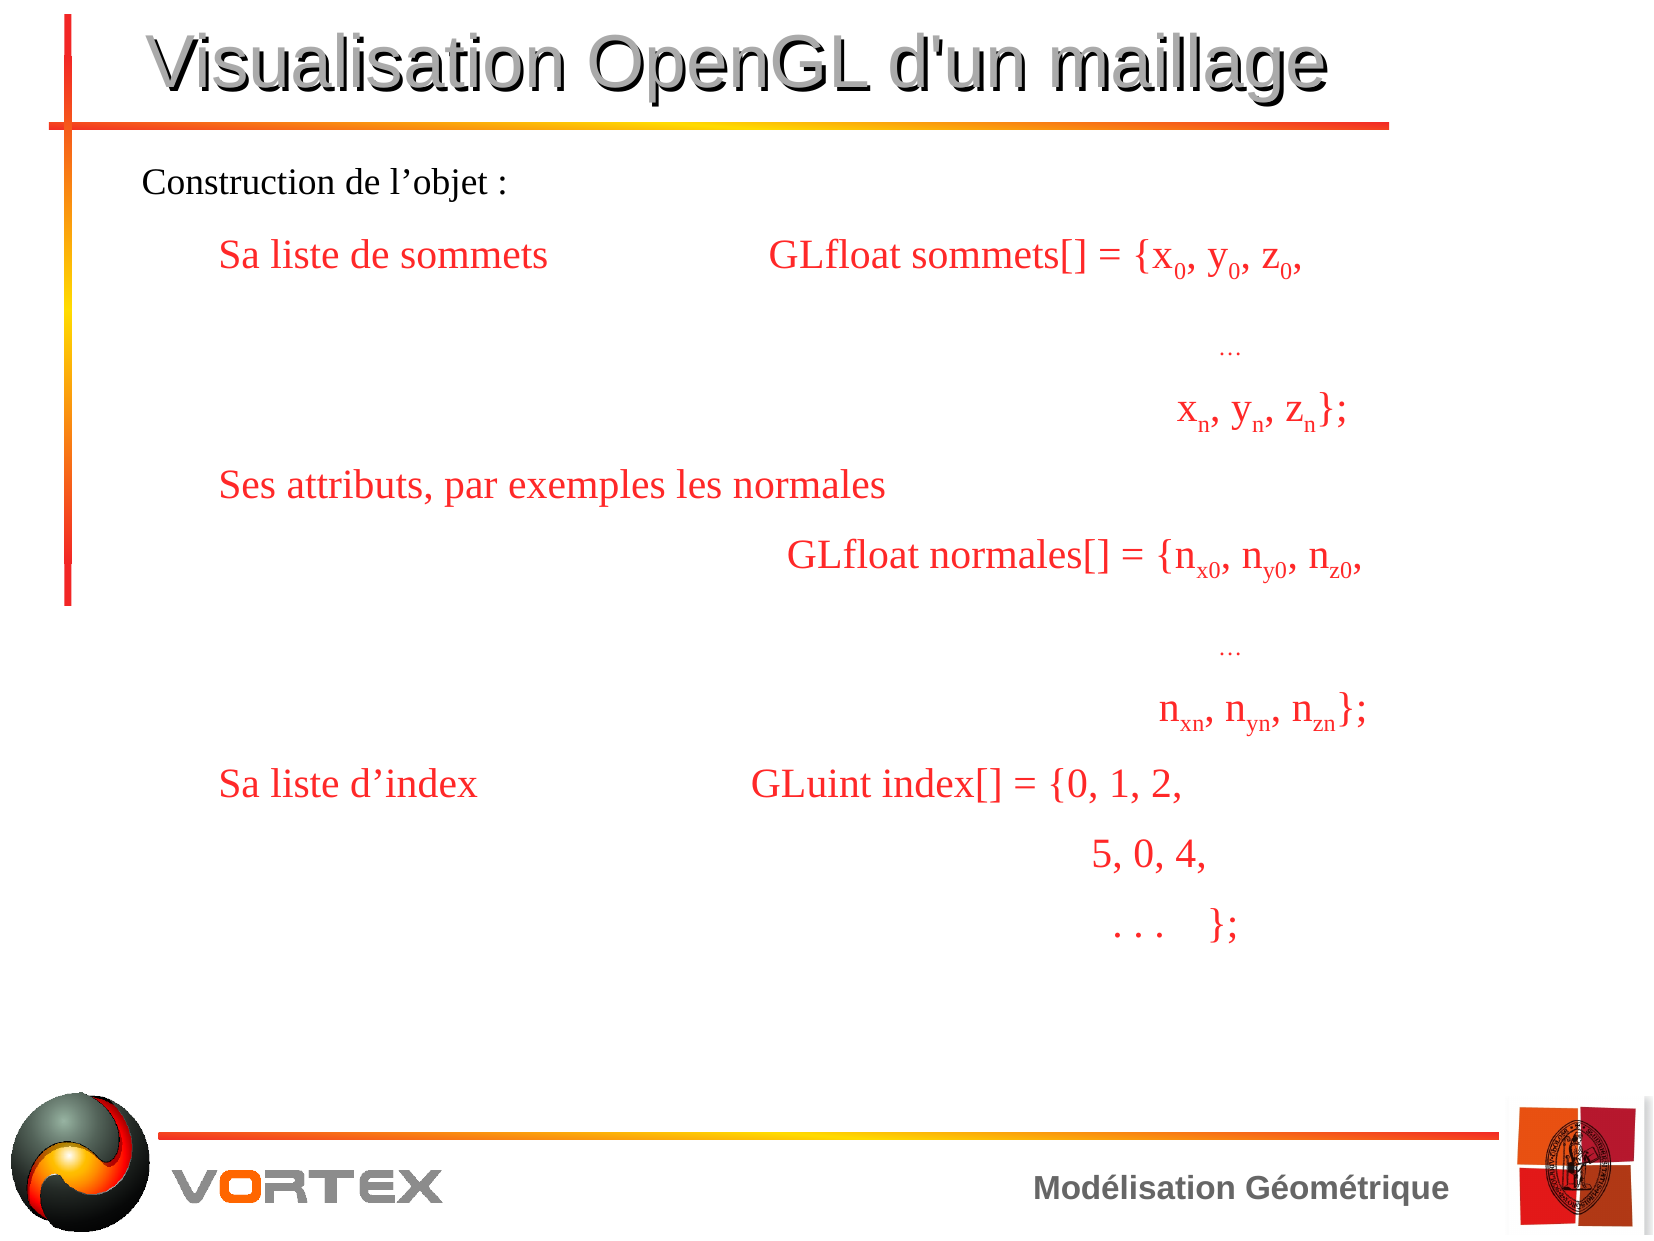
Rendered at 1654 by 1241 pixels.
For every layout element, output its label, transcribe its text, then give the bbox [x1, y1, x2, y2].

picture [11, 1092, 443, 1232]
picture [1505, 1096, 1653, 1235]
list Construction de l’objet : Sa liste de sommets GLfloat sommets[] = {x0, y0, z0, … xn, yn, zn}; Ses attributs, par exemples les normales GLfloat normales[] = {nx0, ny0, nz0, … nxn, nyn, nzn}; Sa liste d’index GLuint index[] = {0, 1, 2, 5, 0, 4, . . . }; [123, 160, 1530, 1103]
title Visualisation OpenGL d'un maillage [82, 4, 1392, 120]
